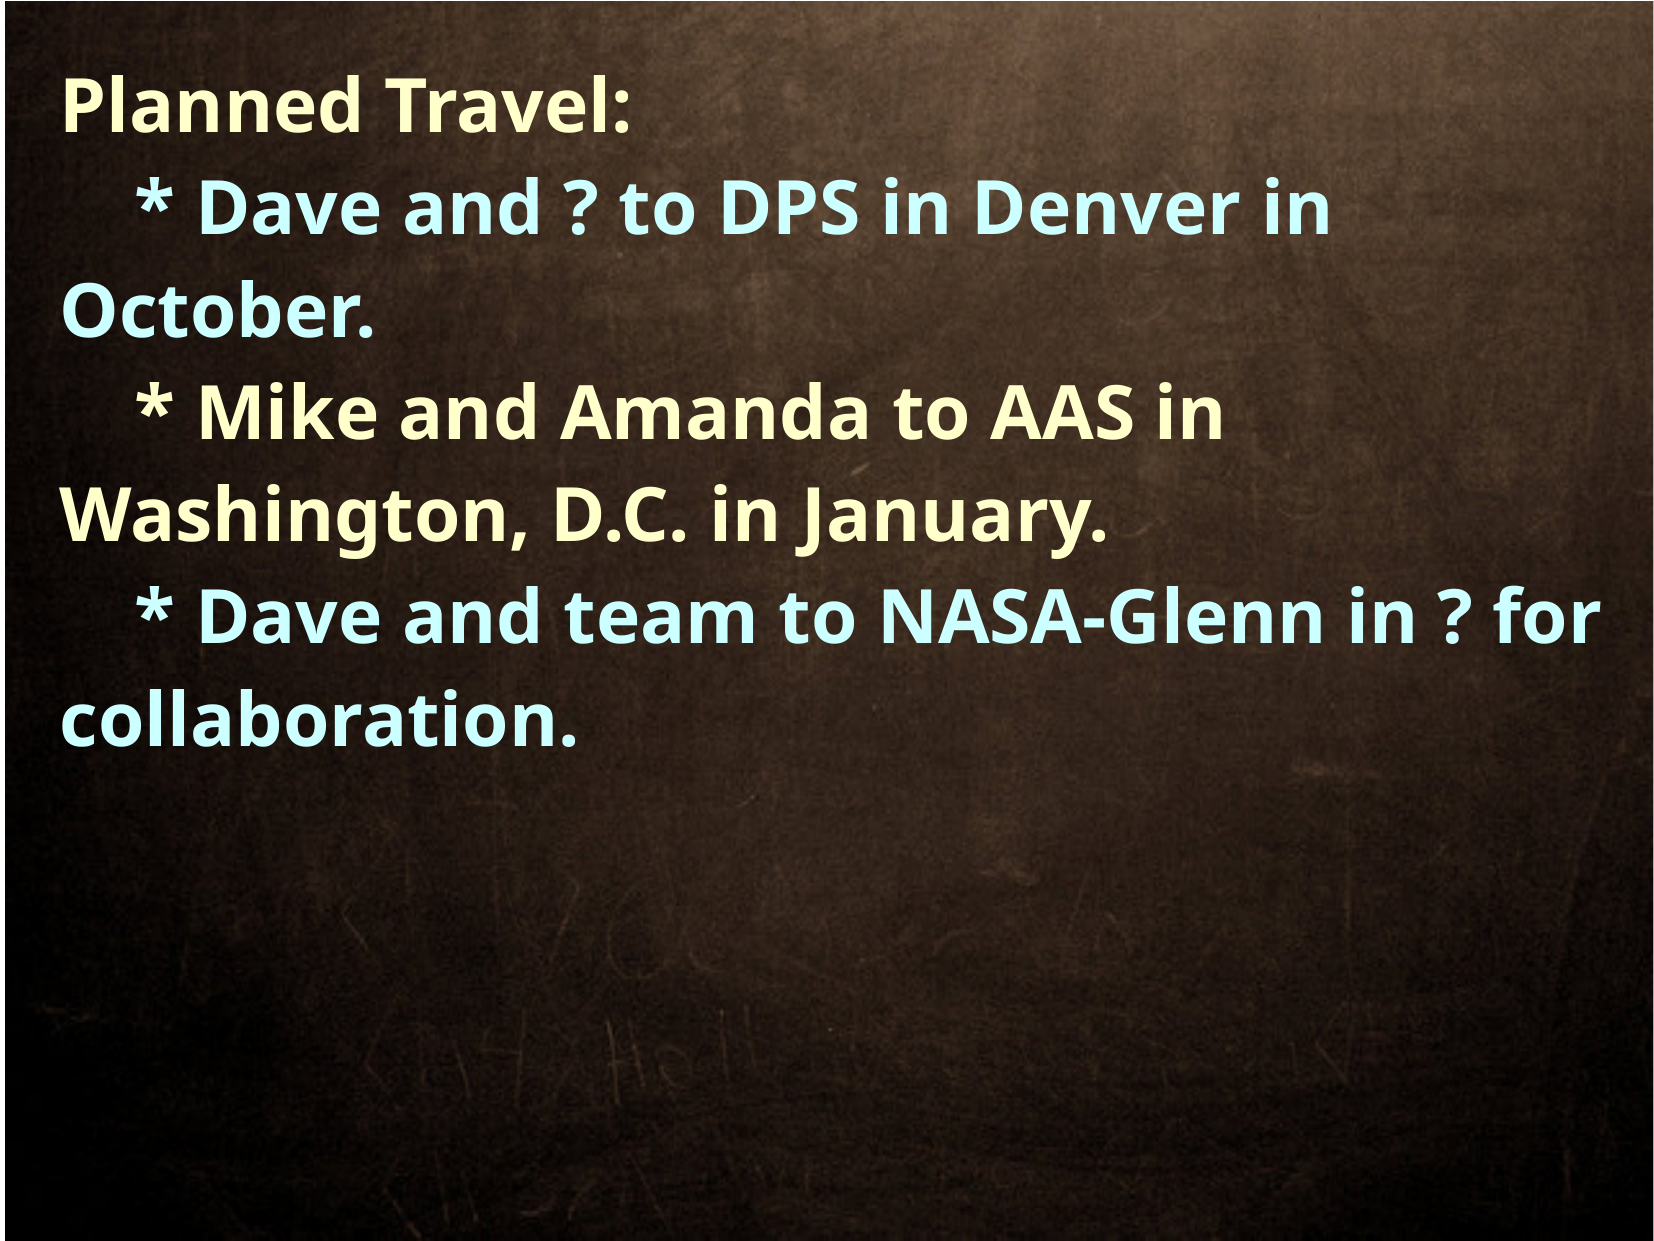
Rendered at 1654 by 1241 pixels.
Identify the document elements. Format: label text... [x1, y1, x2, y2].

text_box Planned Travel: * Dave and ? to DPS in Denver in October. * Mike and Amanda to AAS in Washington, D.C. in January. * Dave and team to NASA-Glenn in ? for collaboration. [45, 45, 1636, 1044]
picture [5, 1, 1654, 1241]
